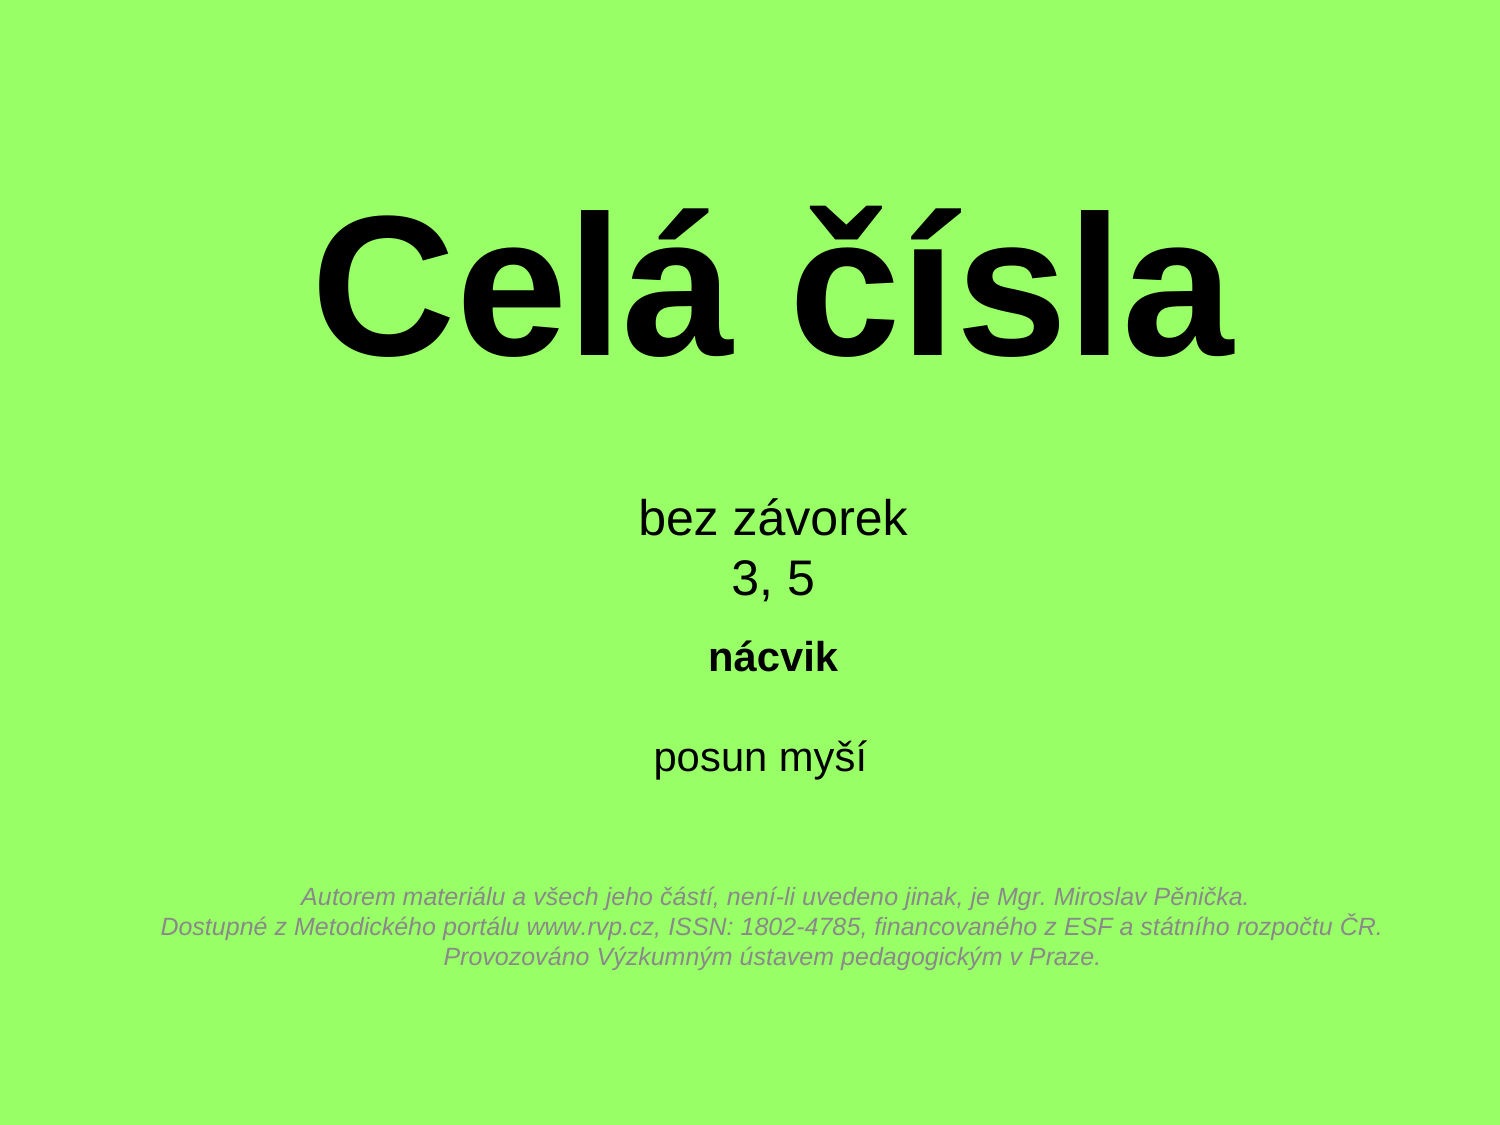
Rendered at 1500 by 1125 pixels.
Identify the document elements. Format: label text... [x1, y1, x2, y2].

title Celá čísla bez závorek 3, 5 nácvik posun myší Autorem materiálu a všech jeho částí, není-li uvedeno jinak, je Mgr. Miroslav Pěnička. Dostupné z Metodického portálu www.rvp.cz, ISSN: 1802-4785, financovaného z ESF a státního rozpočtu ČR. Provozováno Výzkumným ústavem pedagogickým v Praze. [135, 90, 1411, 1035]
